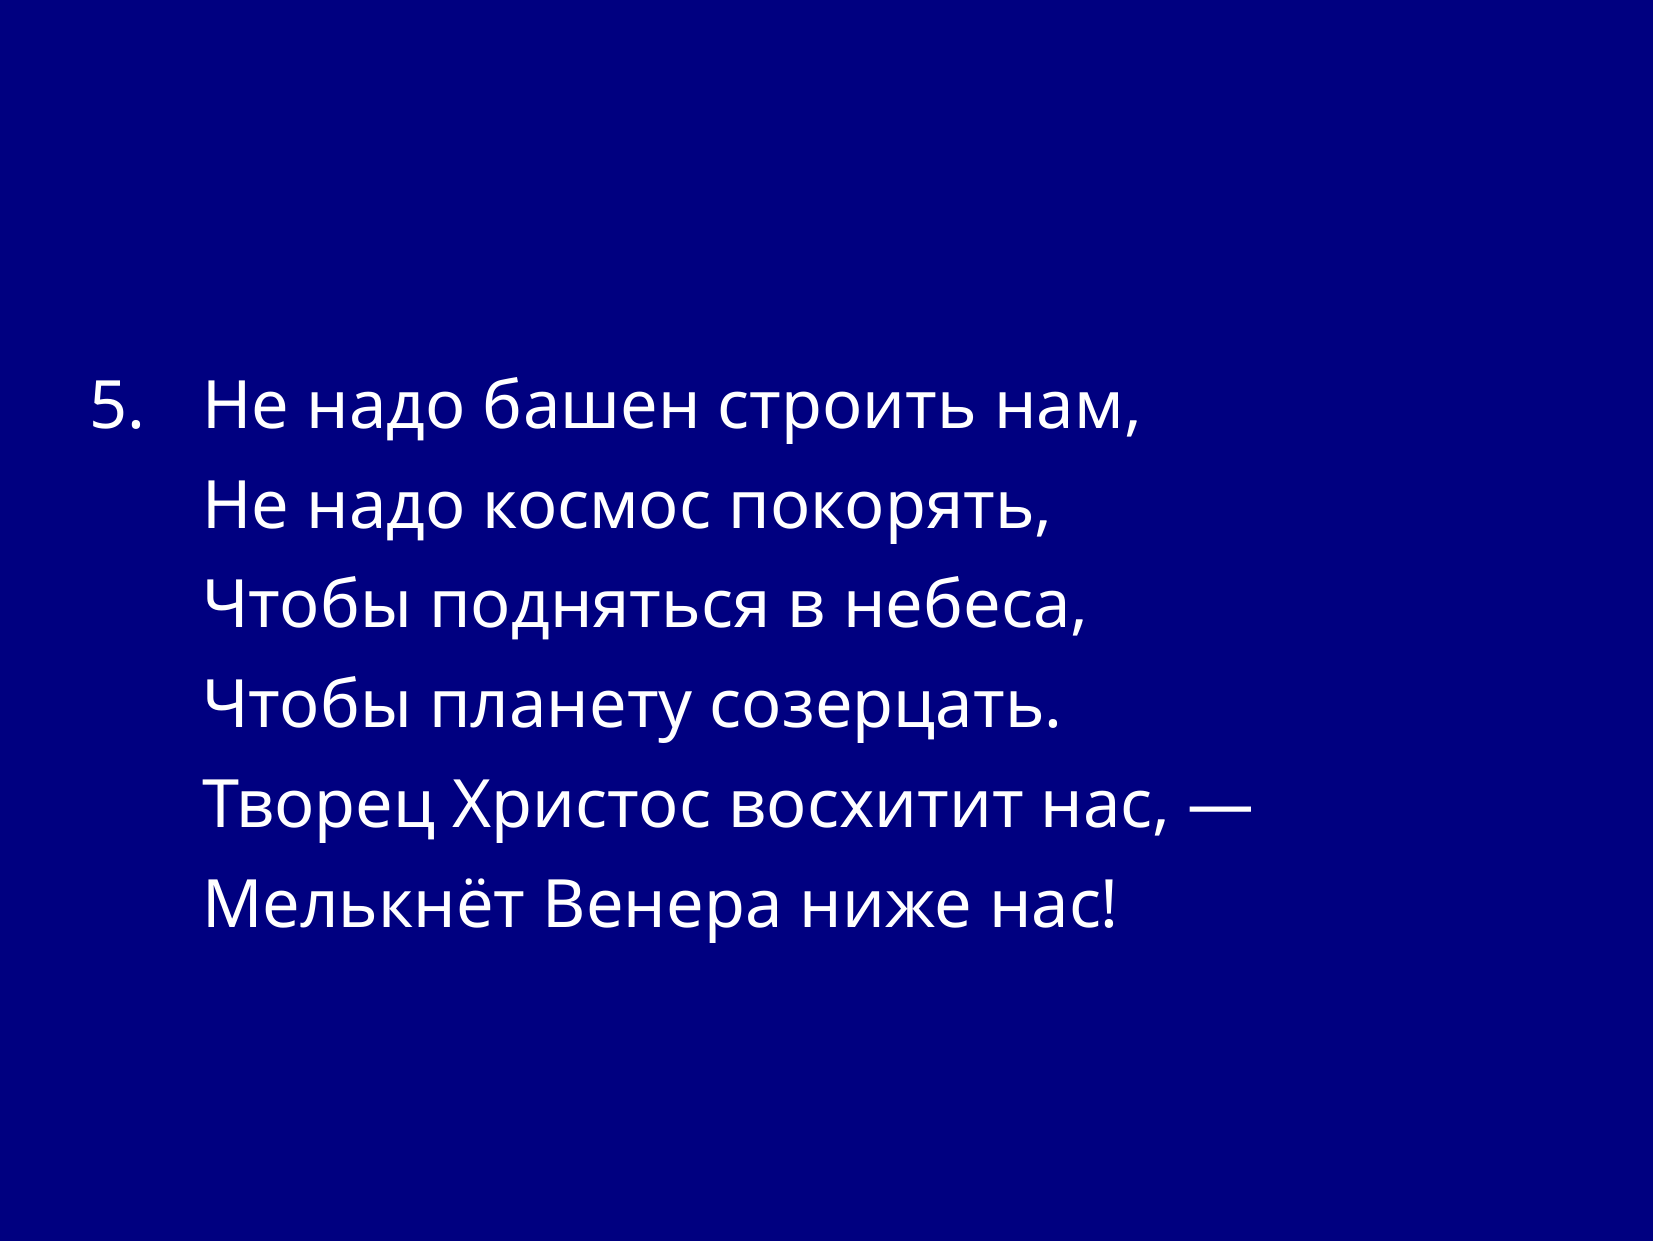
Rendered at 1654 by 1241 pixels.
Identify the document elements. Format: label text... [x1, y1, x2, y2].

text_box 5. Не надо башен строить нам, Не надо космос покорять, Чтобы подняться в небеса, Чтобы планету созерцать. Творец Христос восхитит нас, — Мелькнёт Венера ниже нас! [75, 150, 1576, 1163]
